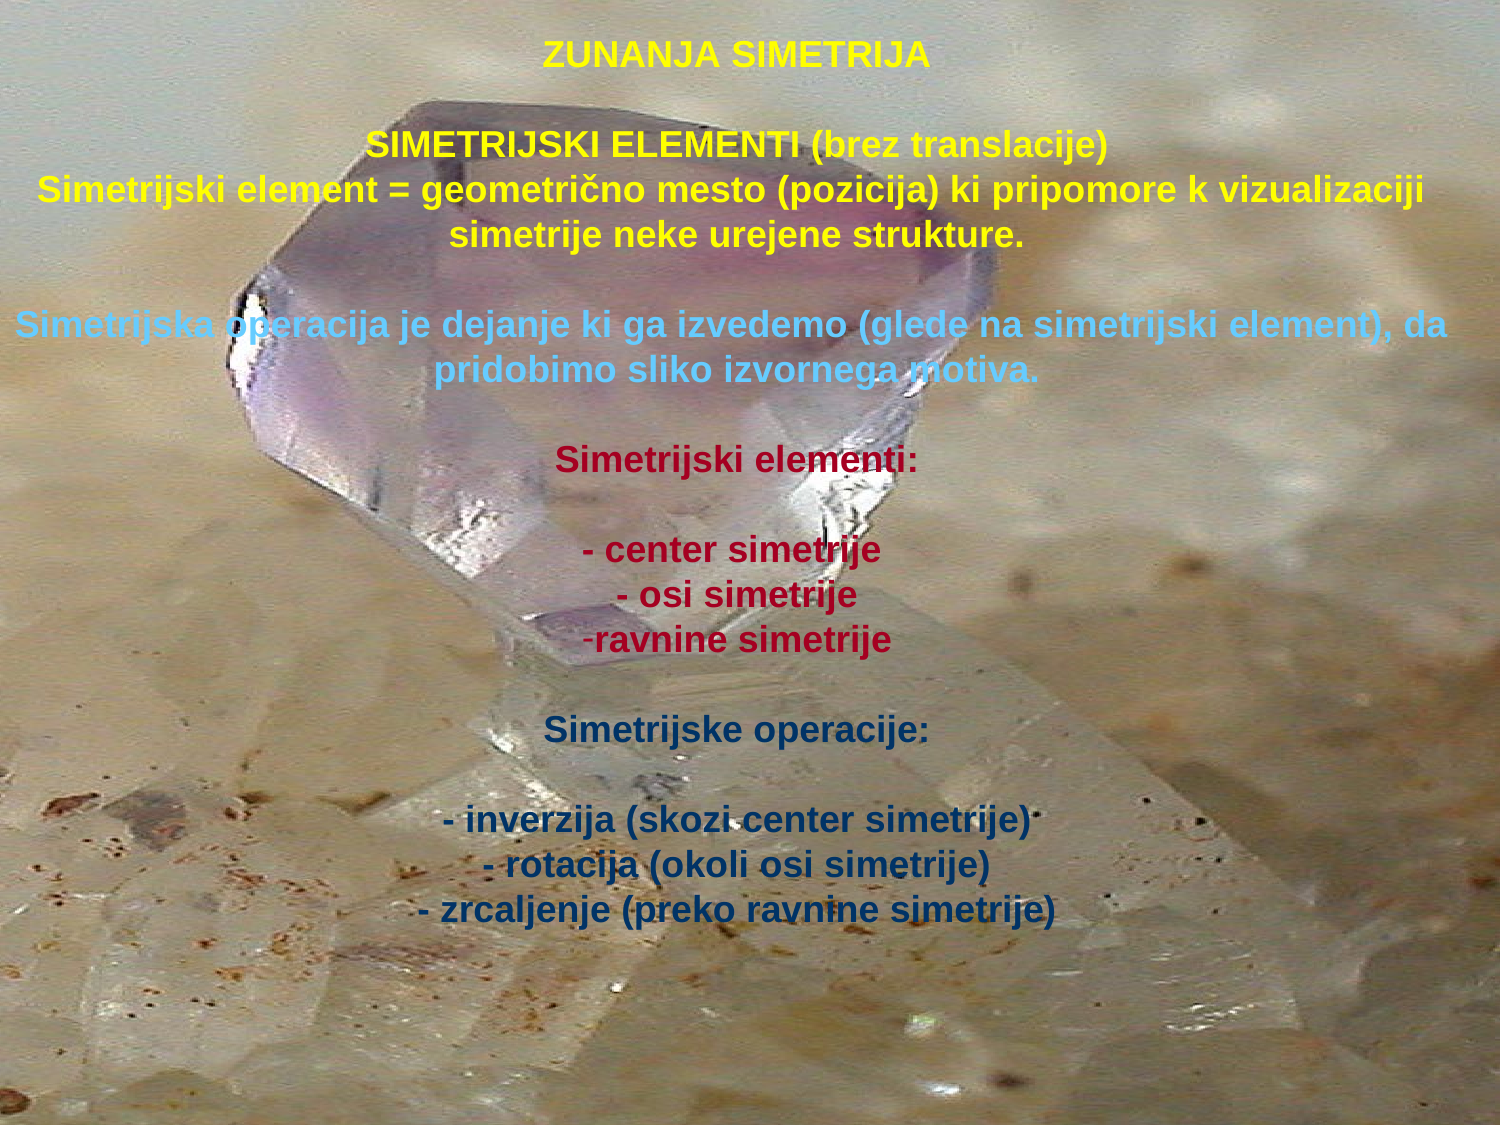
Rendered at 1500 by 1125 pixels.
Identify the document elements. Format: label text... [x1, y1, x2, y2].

text_box ZUNANJA SIMETRIJA SIMETRIJSKI ELEMENTI (brez translacije) Simetrijski element = geometrično mesto (pozicija) ki pripomore k vizualizaciji simetrije neke urejene strukture. Simetrijska operacija je dejanje ki ga izvedemo (glede na simetrijski element), da pridobimo sliko izvornega motiva. Simetrijski elementi: - center simetrije - osi simetrije ravnine simetrije Simetrijske operacije: - inverzija (skozi center simetrije) - rotacija (okoli osi simetrije) - zrcaljenje (preko ravnine simetrije) [0, 21, 1474, 938]
picture [0, 0, 1500, 1125]
